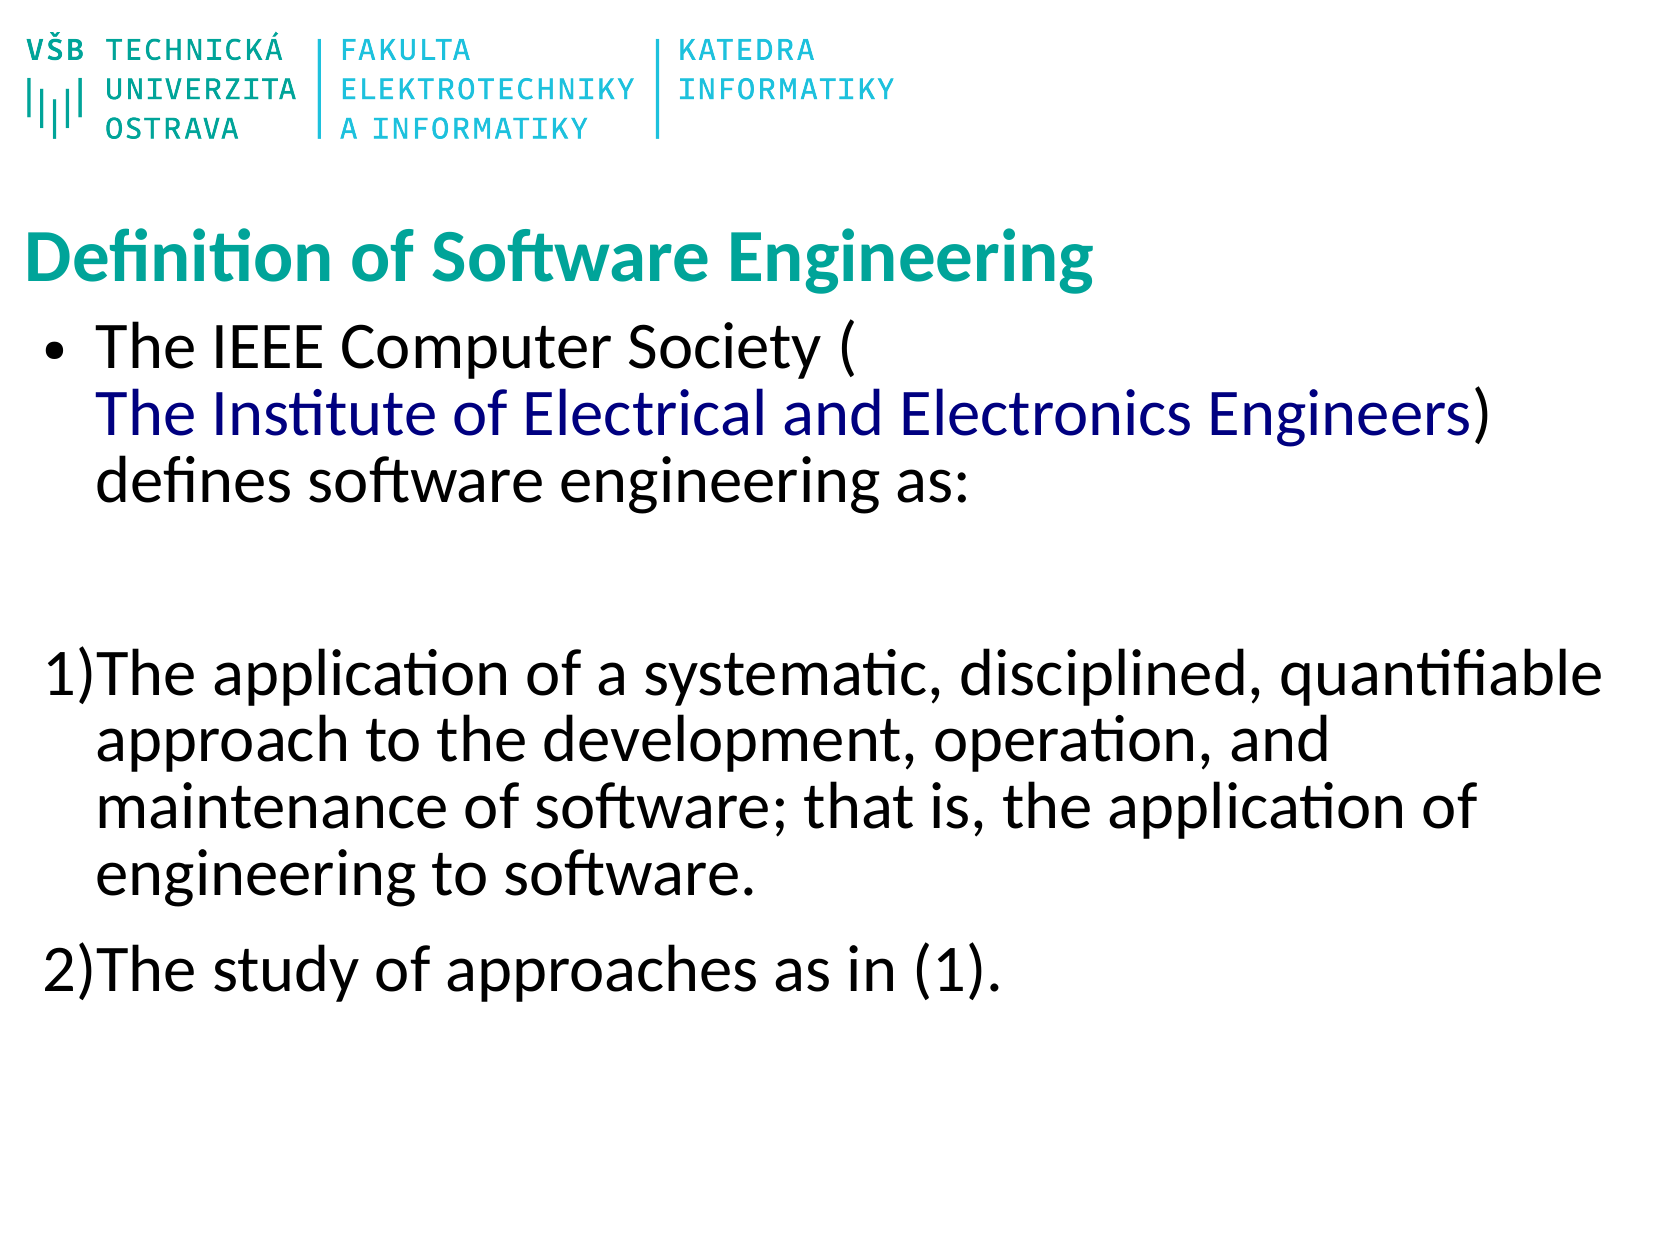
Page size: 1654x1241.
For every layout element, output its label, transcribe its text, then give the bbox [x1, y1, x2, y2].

title Definition of Software Engineering [24, 112, 1629, 301]
list The IEEE Computer Society (The Institute of Electrical and Electronics Engineers) defines software engineering as: The application of a systematic, disciplined, quantifiable approach to the development, operation, and maintenance of software; that is, the application of engineering to software. The study of approaches as in (1). [24, 318, 1629, 1146]
picture [26, 31, 894, 112]
